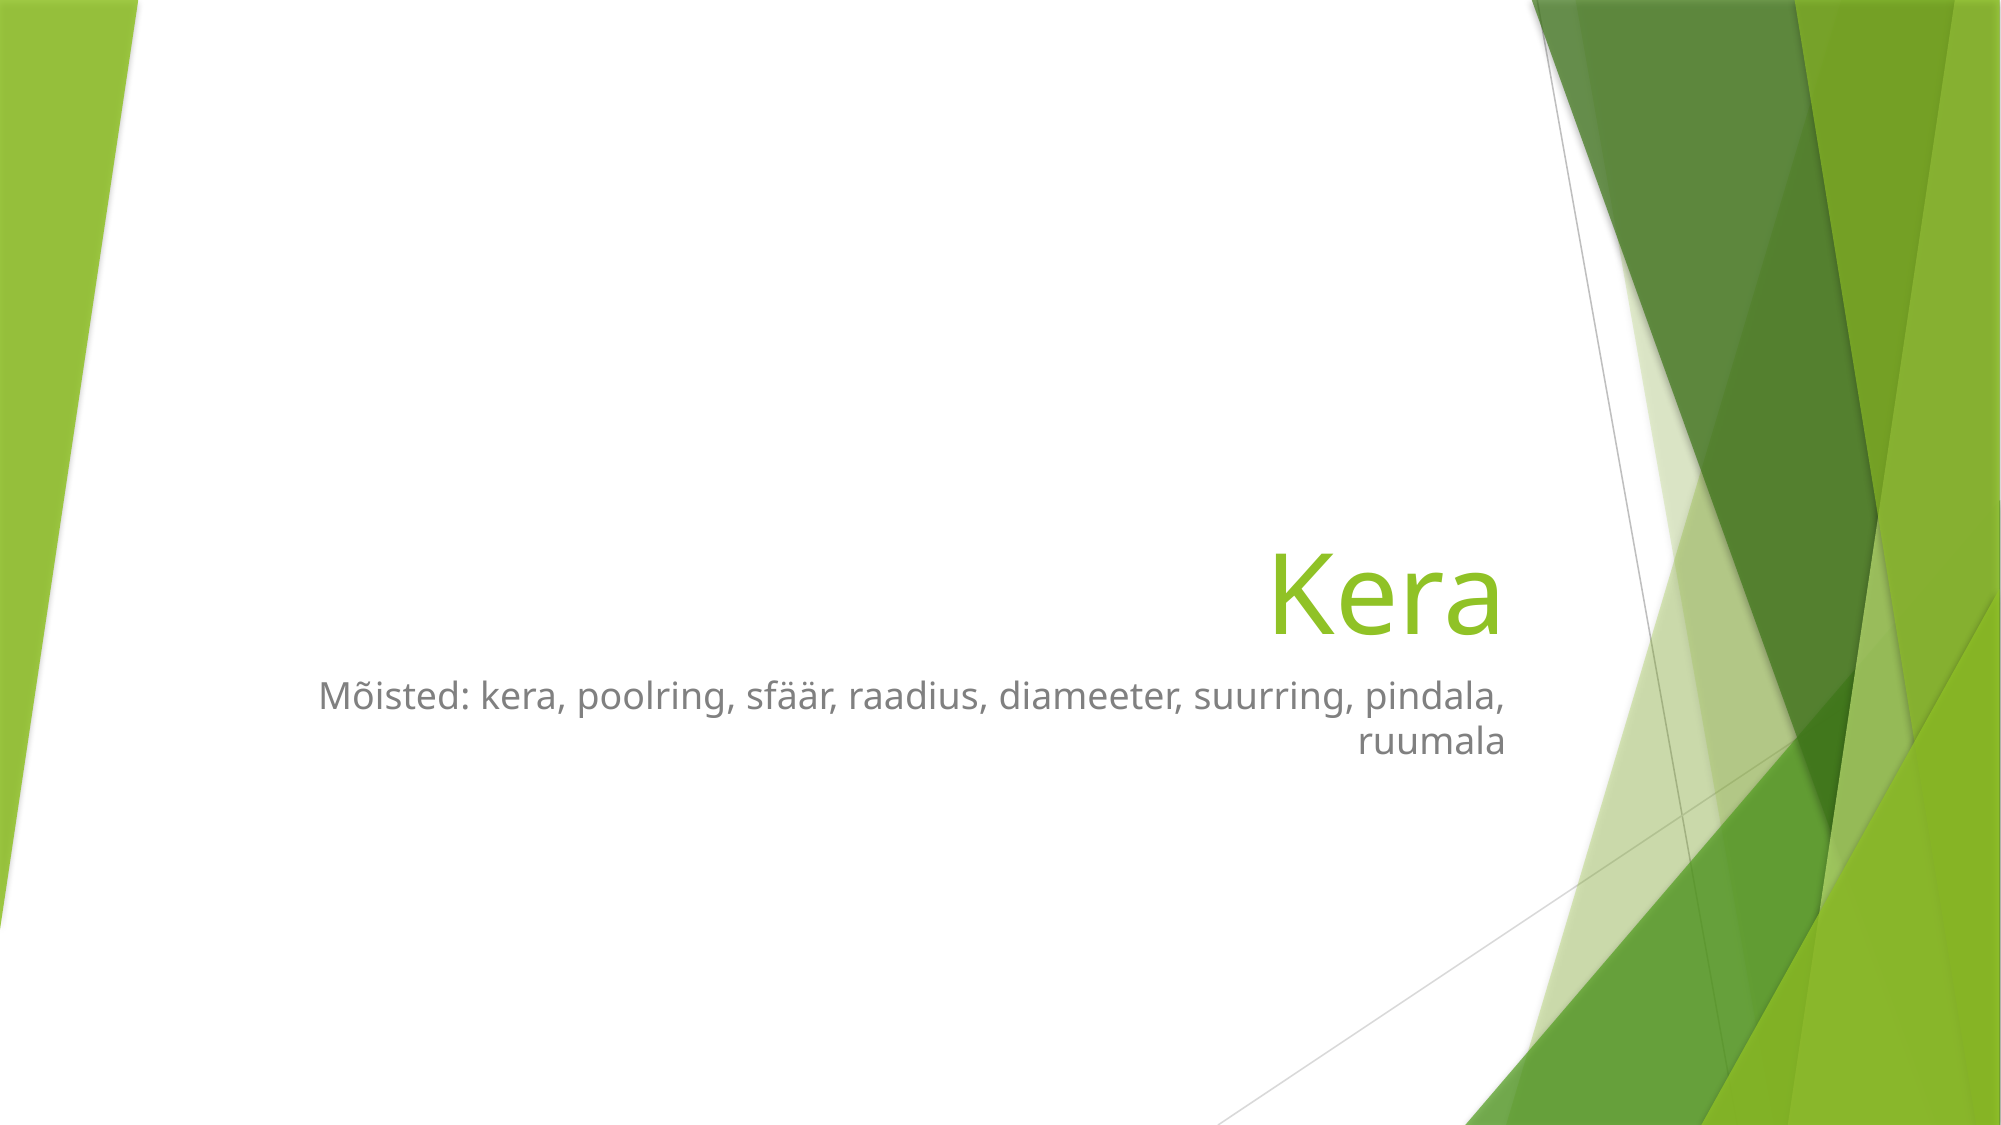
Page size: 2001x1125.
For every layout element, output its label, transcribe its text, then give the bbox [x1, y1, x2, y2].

title Kera [247, 394, 1522, 664]
subtitle Mõisted: kera, poolring, sfäär, raadius, diameeter, suurring, pindala, ruumala [247, 664, 1522, 845]
